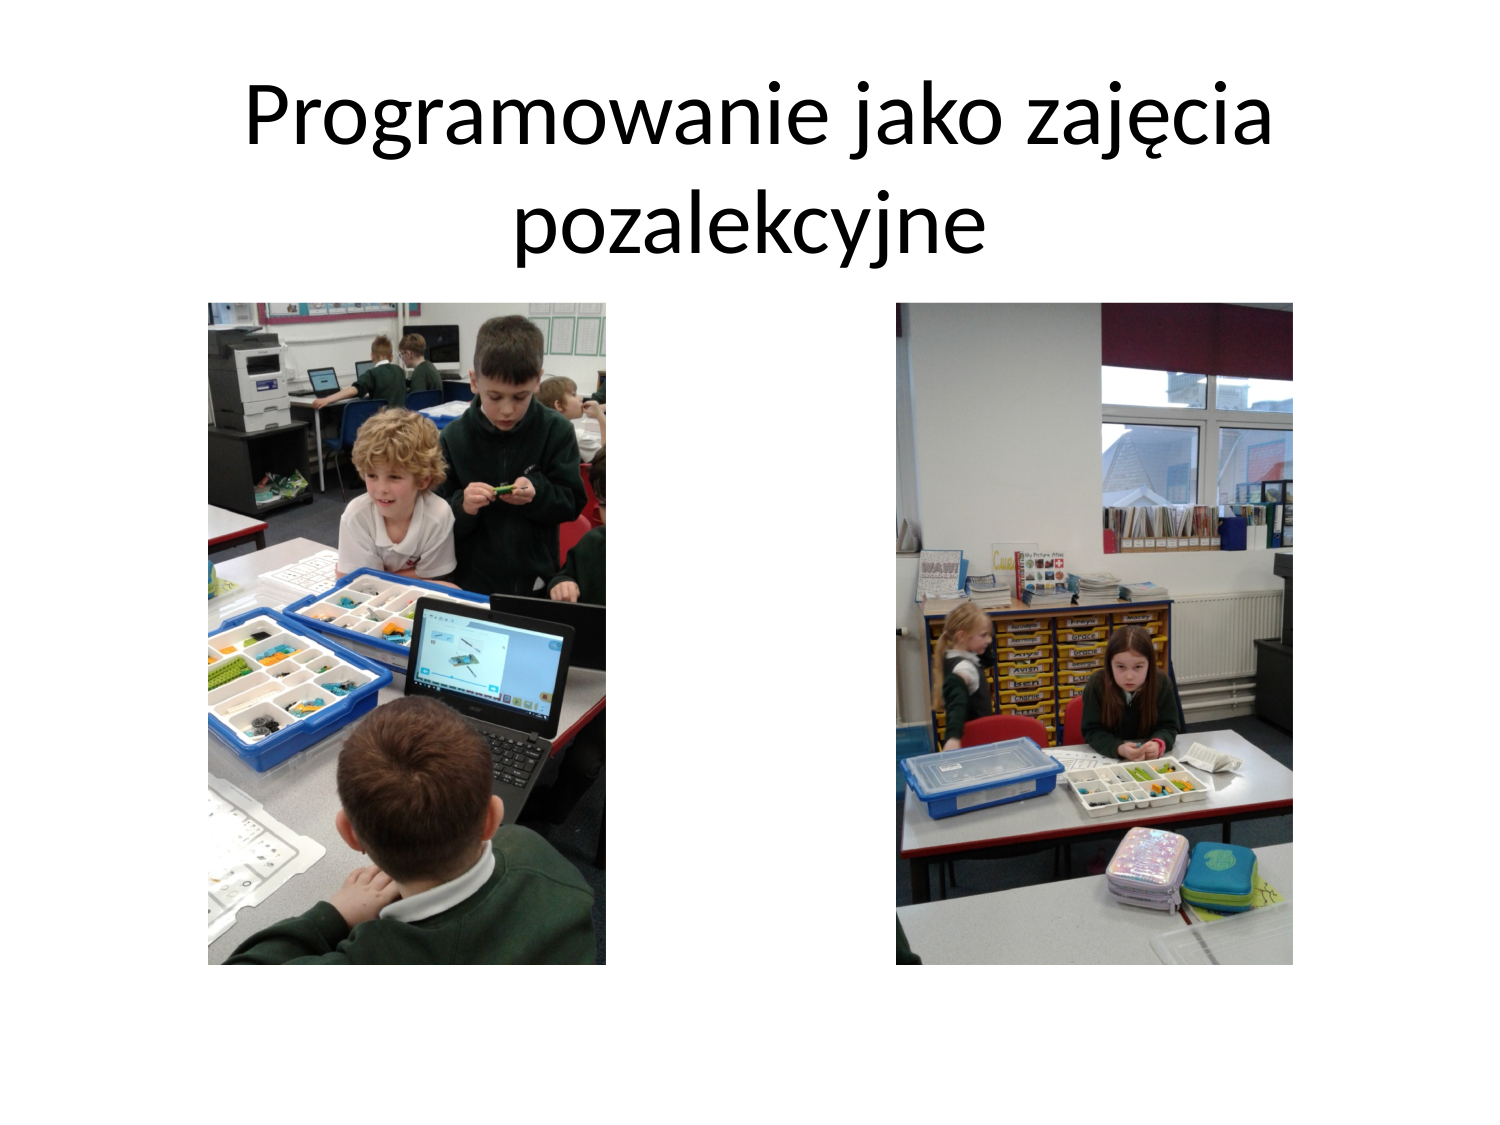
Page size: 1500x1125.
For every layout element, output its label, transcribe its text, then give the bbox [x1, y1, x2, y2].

title Programowanie jako zajęcia pozalekcyjne [75, 45, 1425, 233]
picture [207, 302, 606, 965]
picture [895, 302, 1293, 965]
